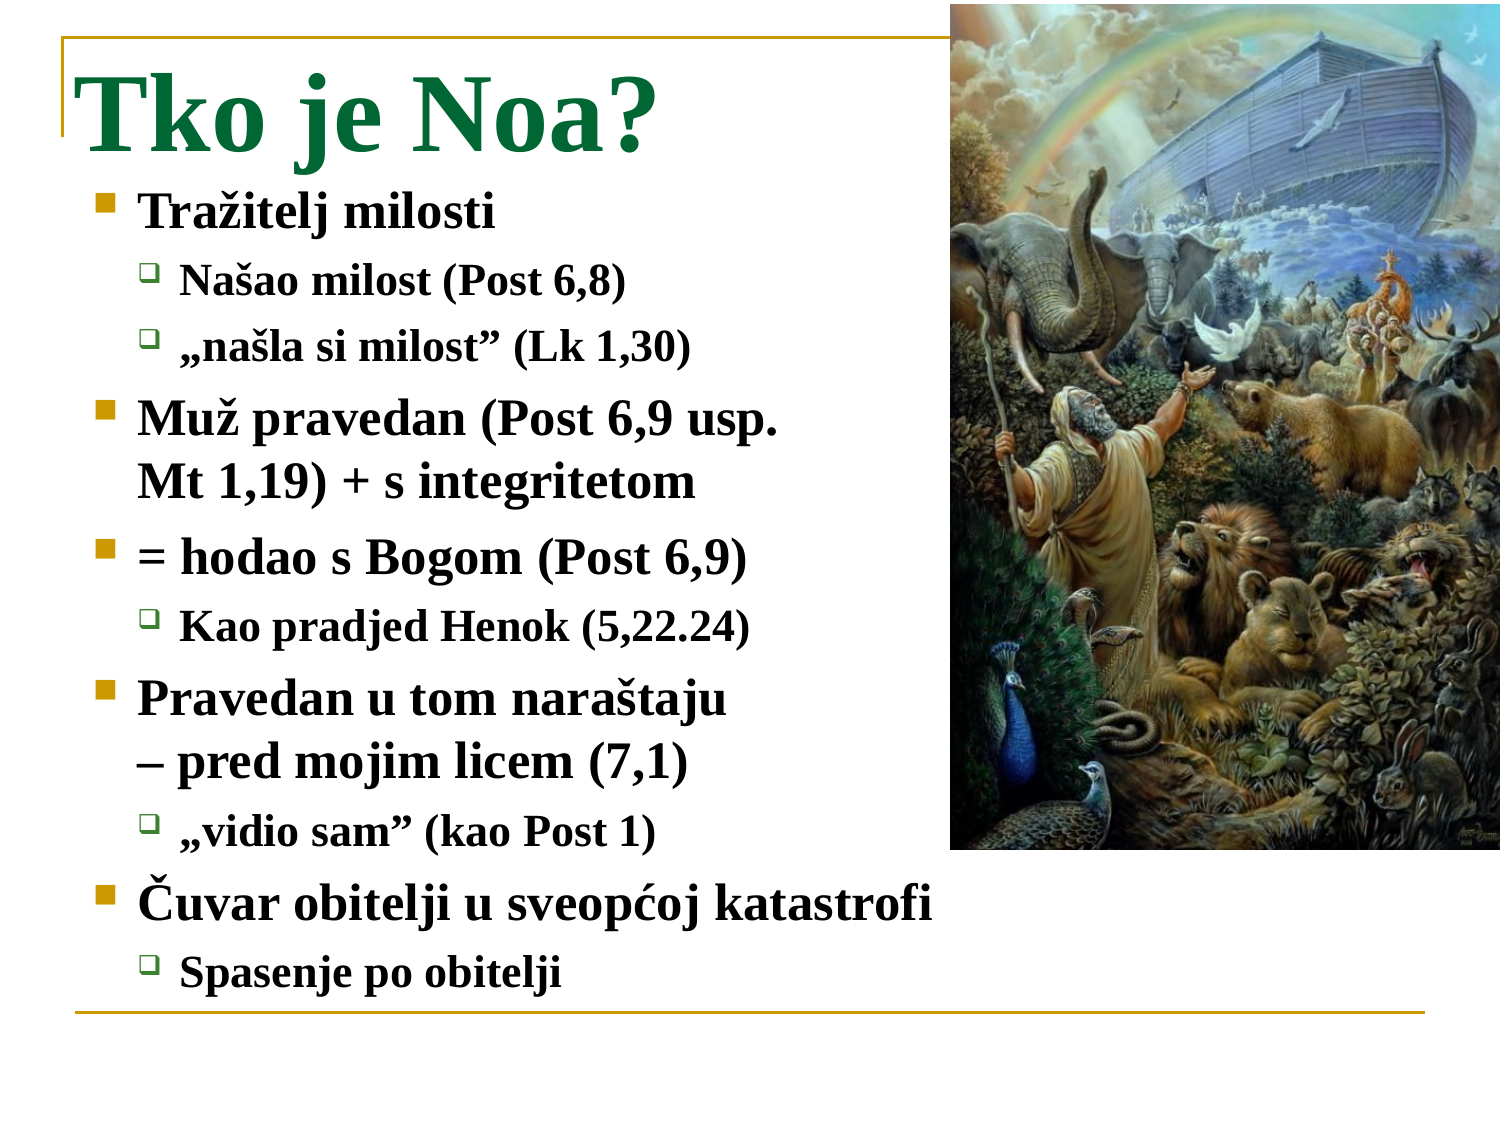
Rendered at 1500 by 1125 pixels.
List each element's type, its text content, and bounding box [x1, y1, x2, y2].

picture [950, 4, 1500, 851]
title Tko je Noa? [59, 31, 950, 219]
list Tražitelj milosti Našao milost (Post 6,8) „našla si milost” (Lk 1,30) Muž pravedan (Post 6,9 usp. Mt 1,19) + s integritetom = hodao s Bogom (Post 6,9) Kao pradjed Henok (5,22.24) Pravedan u tom naraštaju – pred mojim licem (7,1) „vidio sam” (kao Post 1) Čuvar obitelji u sveopćoj katastrofi Spasenje po obitelji [77, 168, 1428, 1015]
